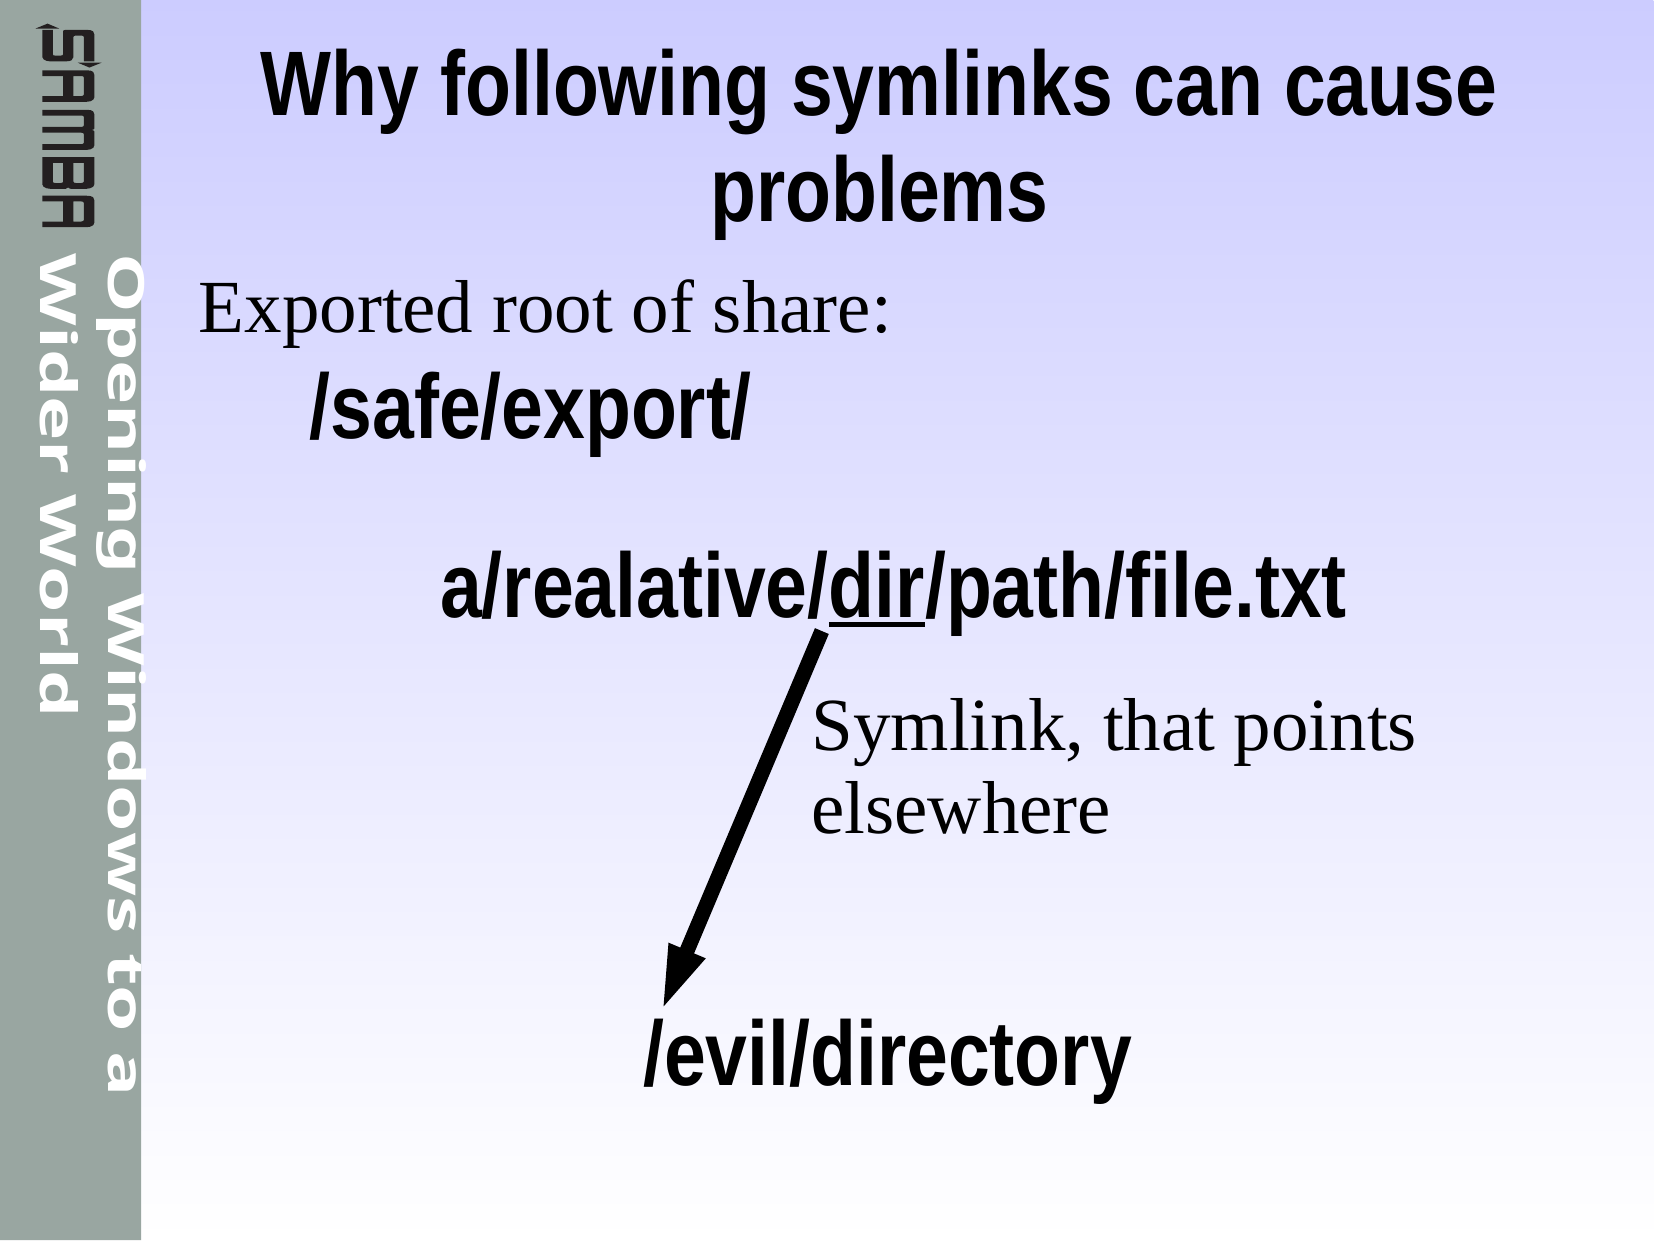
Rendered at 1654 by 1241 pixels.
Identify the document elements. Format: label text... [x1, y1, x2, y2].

text_box Symlink, that points elsewhere [811, 683, 1451, 920]
title Why following symlinks can cause problems [173, 28, 1586, 243]
title a/realative/dir/path/file.txt [187, 480, 1600, 688]
text_box Exported root of share: [198, 265, 893, 349]
title /evil/directory [181, 949, 1594, 1157]
title /safe/export/ [0, 301, 1078, 509]
